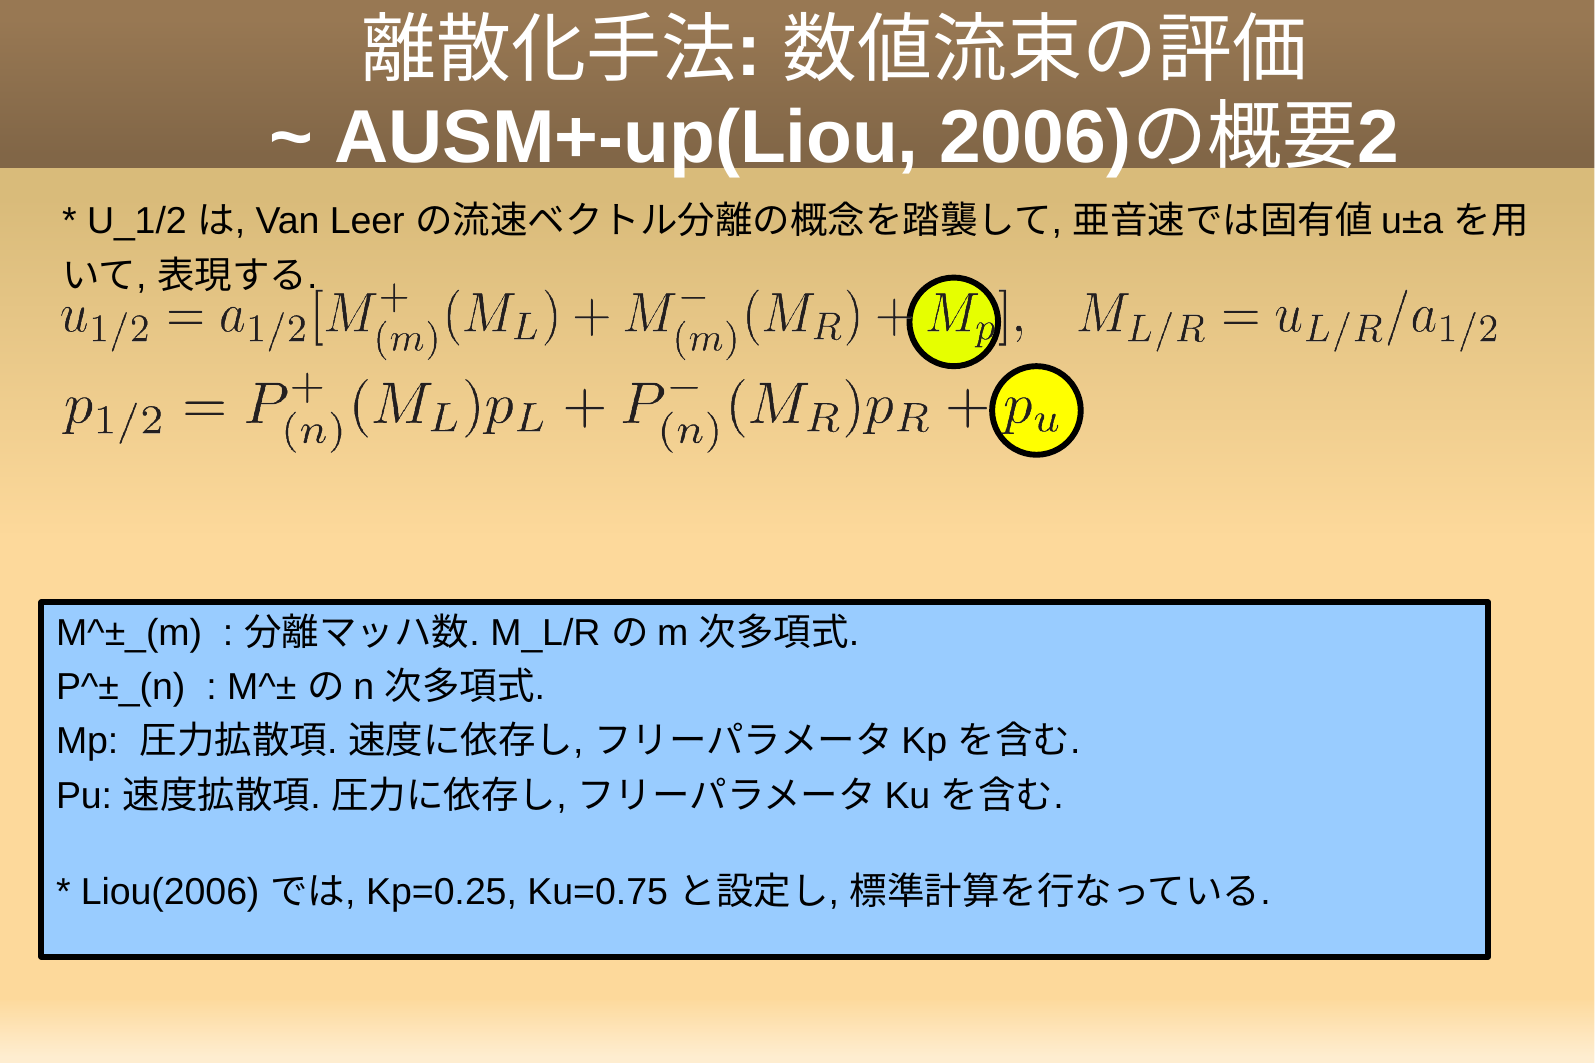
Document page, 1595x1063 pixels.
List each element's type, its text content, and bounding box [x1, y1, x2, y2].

title 離散化手法: 数値流束の評価 ~ AUSM+-up(Liou, 2006)の概要2 [74, 0, 1595, 187]
picture [0, 0, 1595, 1063]
text_box M^±_(m) : 分離マッハ数. M_L/R の m 次多項式. P^±_(n) : M^± の n 次多項式. Mp: 圧力拡散項. 速度に依存し, フリーパラメータ Kp を含む. Pu: 速度拡散項. 圧力に依存し, フリーパラメータ Ku を含む. * Liou(2006) では, Kp=0.25, Ku=0.75 と設定し, 標準計算を行なっている. [41, 602, 1489, 957]
text_box * U_1/2 は, Van Leer の流速ベクトル分離の概念を踏襲して, 亜音速では固有値 u±a を用いて, 表現する. [47, 183, 1554, 282]
text_box [1068, 379, 1081, 442]
